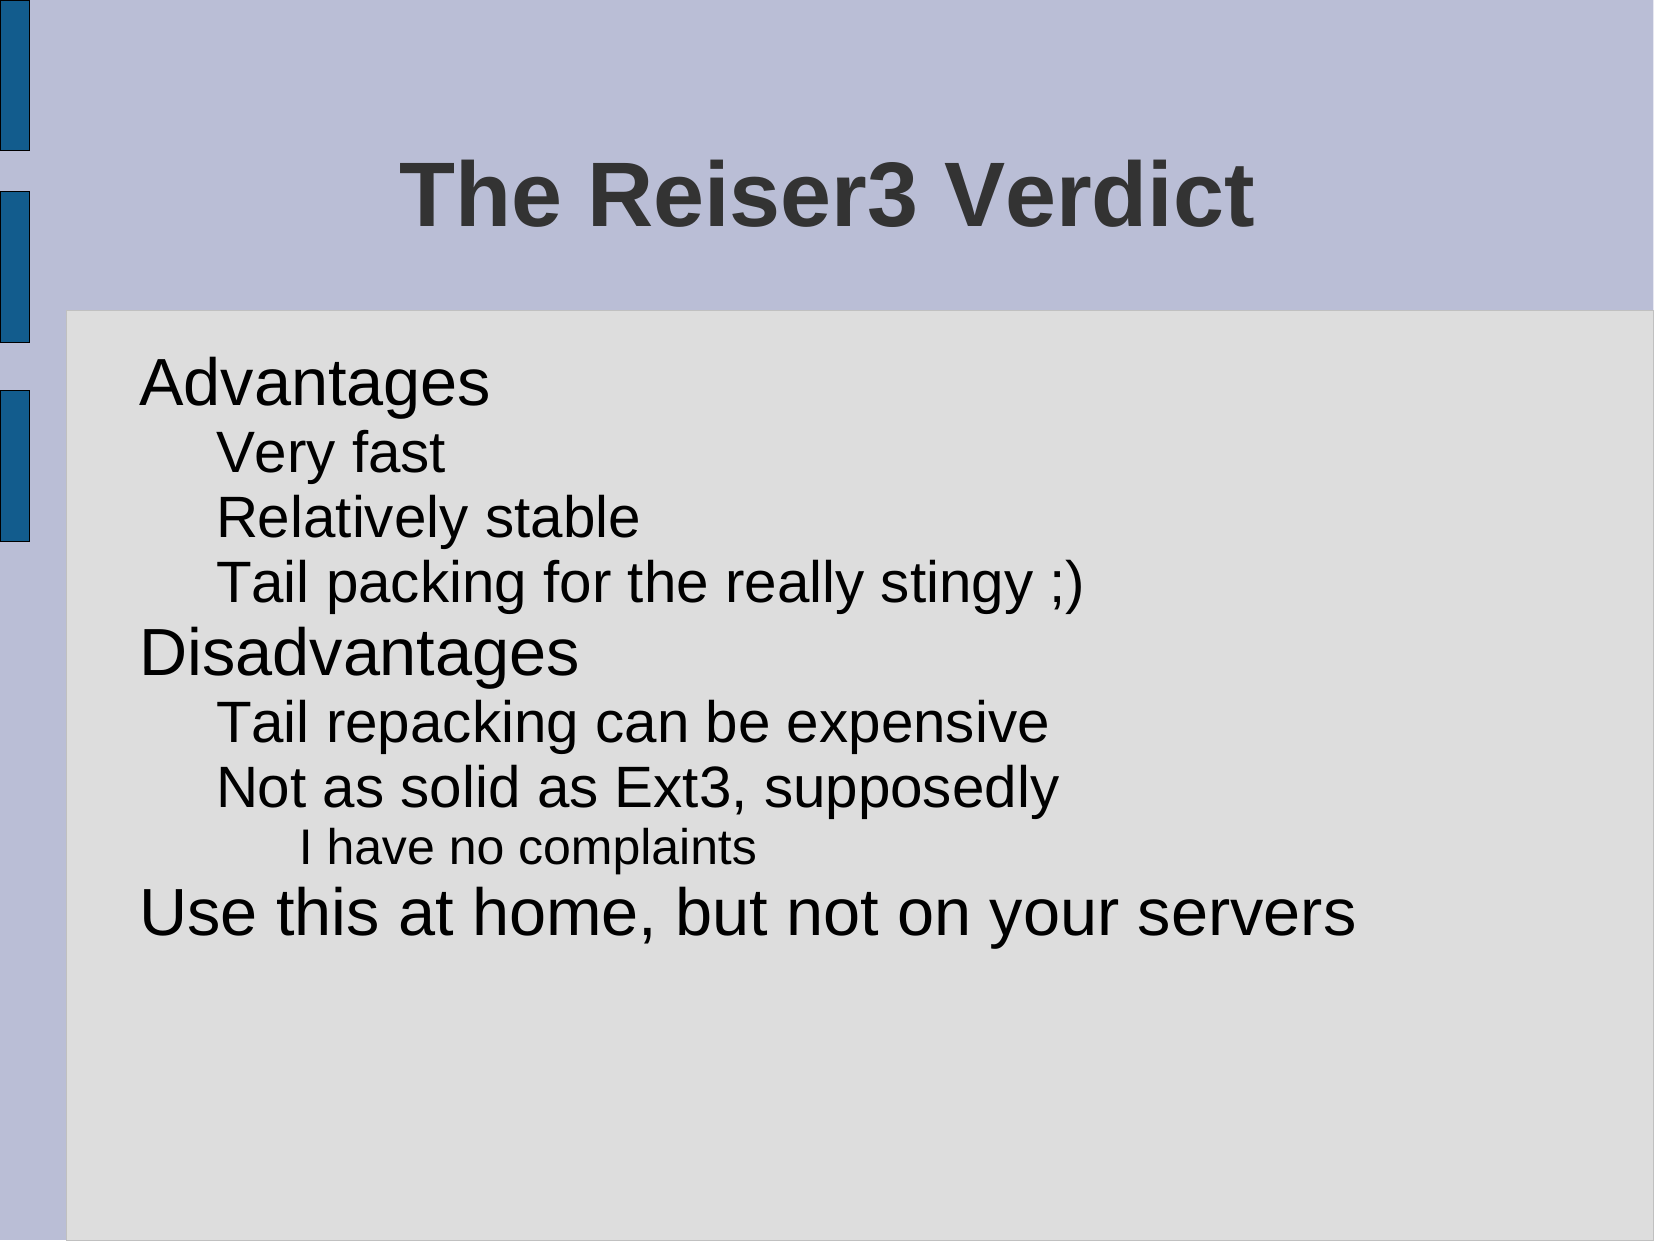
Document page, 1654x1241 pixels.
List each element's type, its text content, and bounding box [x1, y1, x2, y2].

list Advantages Very fast Relatively stable Tail packing for the really stingy ;) Disadvantages Tail repacking can be expensive Not as solid as Ext3, supposedly I have no complaints Use this at home, but not on your servers [121, 344, 1534, 1127]
title The Reiser3 Verdict [121, 91, 1534, 299]
